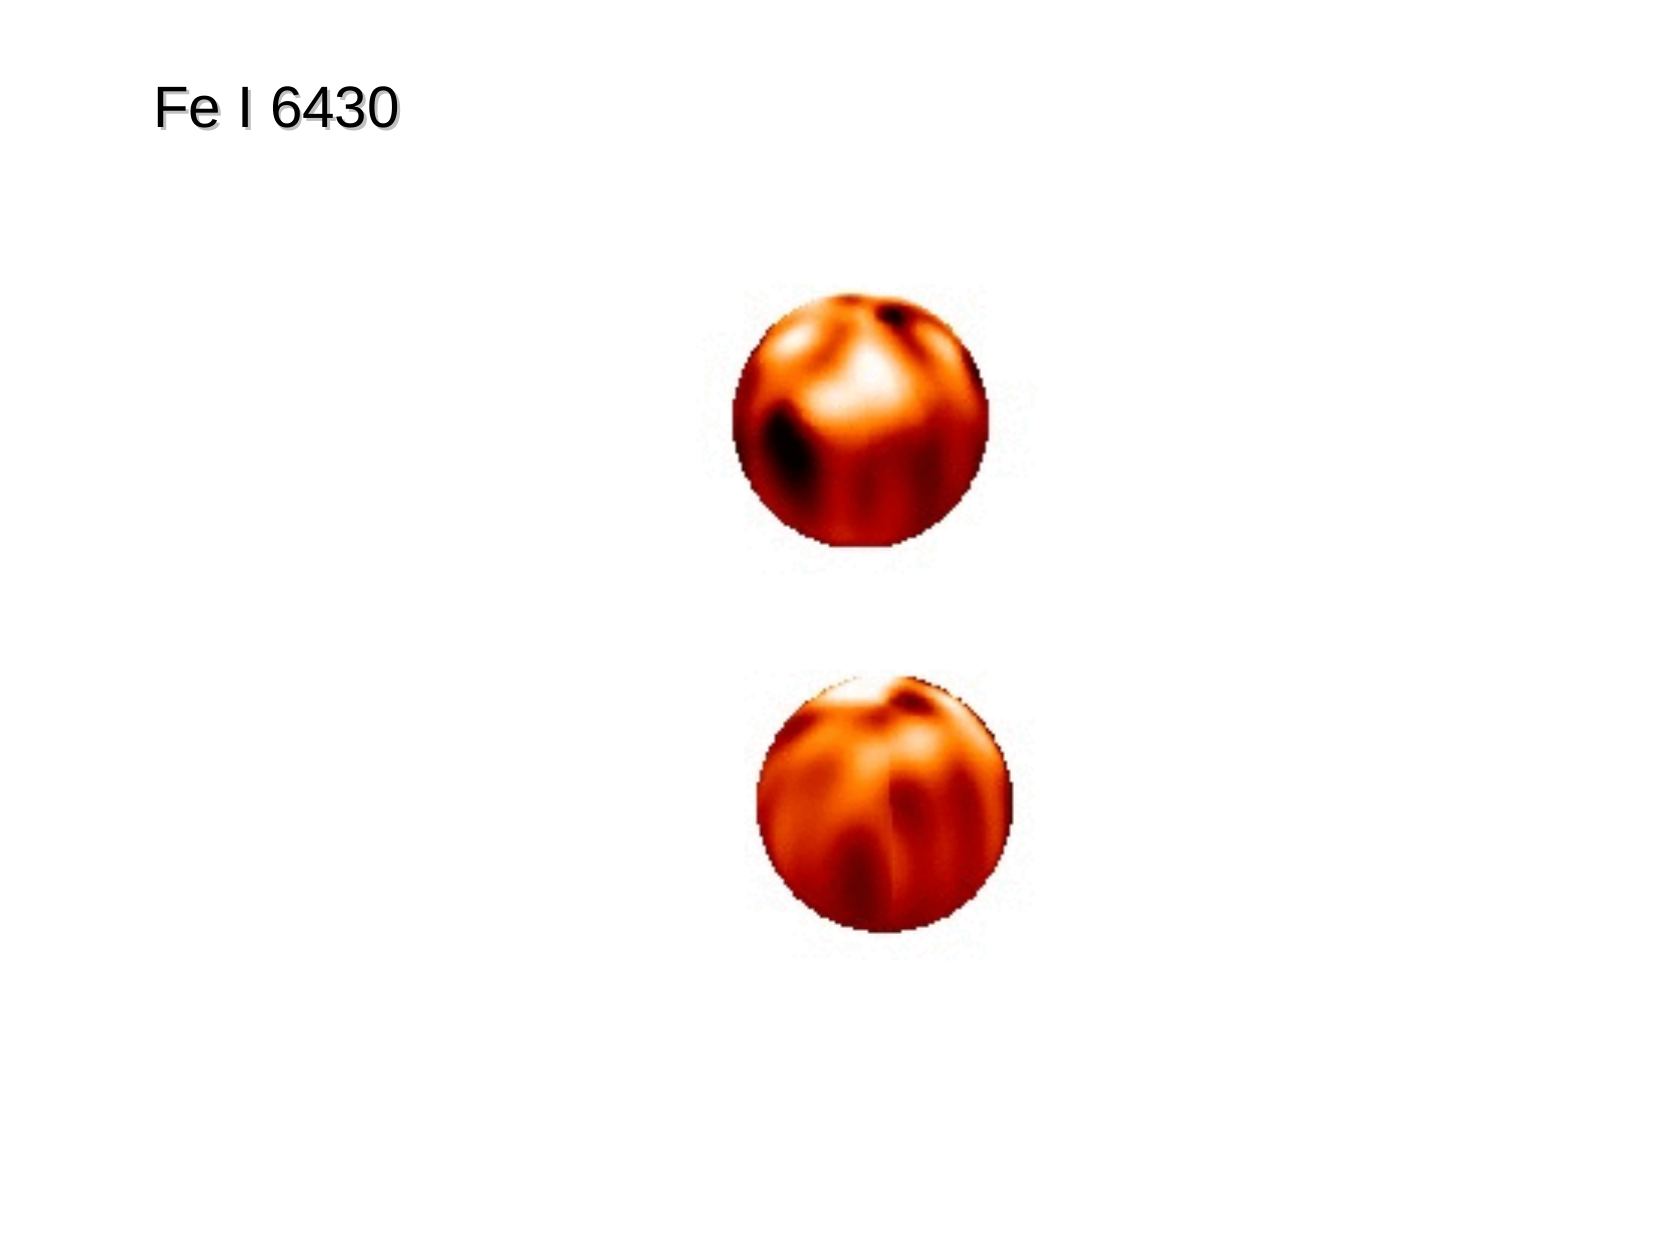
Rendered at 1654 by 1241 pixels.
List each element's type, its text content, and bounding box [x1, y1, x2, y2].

picture [360, 189, 1297, 1127]
list Fe I 6430 [82, 75, 1571, 1163]
